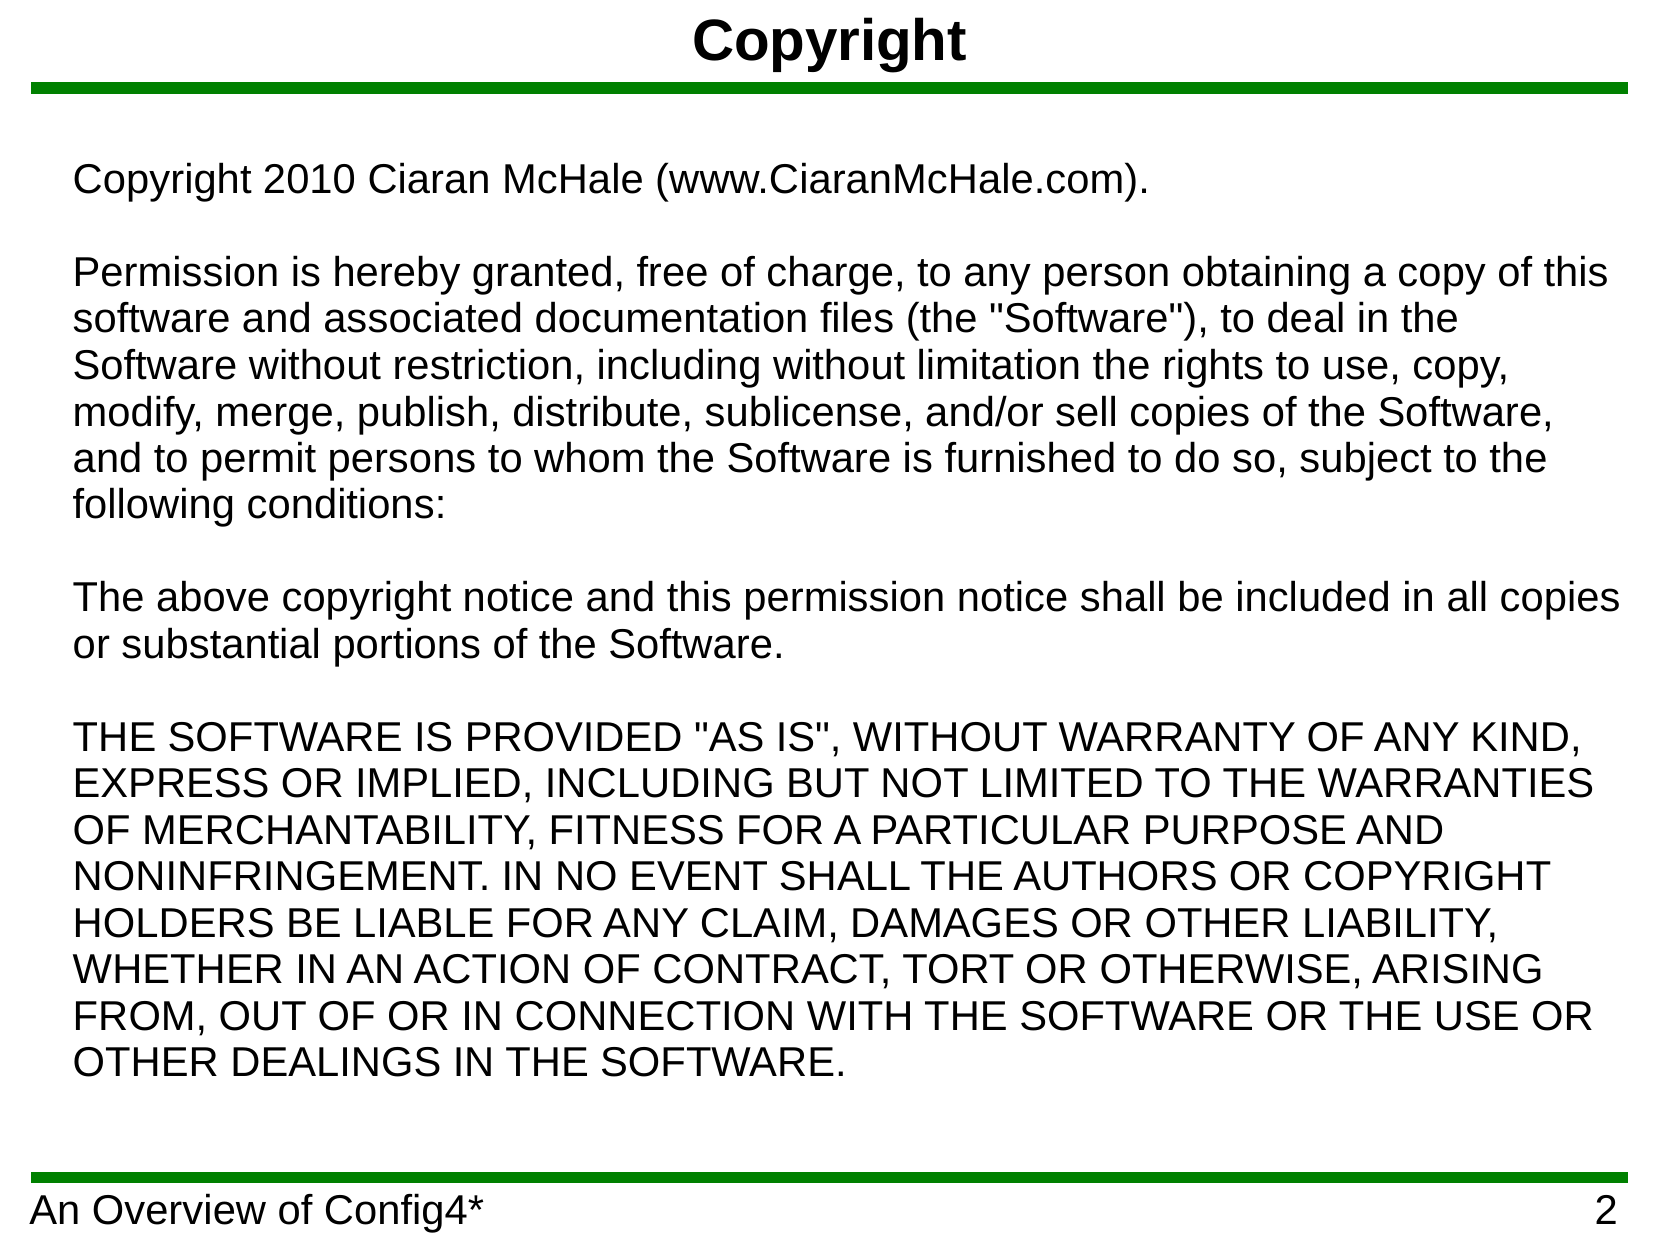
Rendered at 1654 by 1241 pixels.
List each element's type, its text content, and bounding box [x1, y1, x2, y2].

list Copyright 2010 Ciaran McHale (www.CiaranMcHale.com). Permission is hereby granted, free of charge, to any person obtaining a copy of this software and associated documentation files (the "Software"), to deal in the Software without restriction, including without limitation the rights to use, copy, modify, merge, publish, distribute, sublicense, and/or sell copies of the Software, and to permit persons to whom the Software is furnished to do so, subject to the following conditions: The above copyright notice and this permission notice shall be included in all copies or substantial portions of the Software. THE SOFTWARE IS PROVIDED "AS IS", WITHOUT WARRANTY OF ANY KIND, EXPRESS OR IMPLIED, INCLUDING BUT NOT LIMITED TO THE WARRANTIES OF MERCHANTABILITY, FITNESS FOR A PARTICULAR PURPOSE AND NONINFRINGEMENT. IN NO EVENT SHALL THE AUTHORS OR COPYRIGHT HOLDERS BE LIABLE FOR ANY CLAIM, DAMAGES OR OTHER LIABILITY, WHETHER IN AN ACTION OF CONTRACT, TORT OR OTHERWISE, ARISING FROM, OUT OF OR IN CONNECTION WITH THE SOFTWARE OR THE USE OR OTHER DEALINGS IN THE SOFTWARE. [31, 109, 1629, 1146]
title Copyright [31, 7, 1629, 73]
